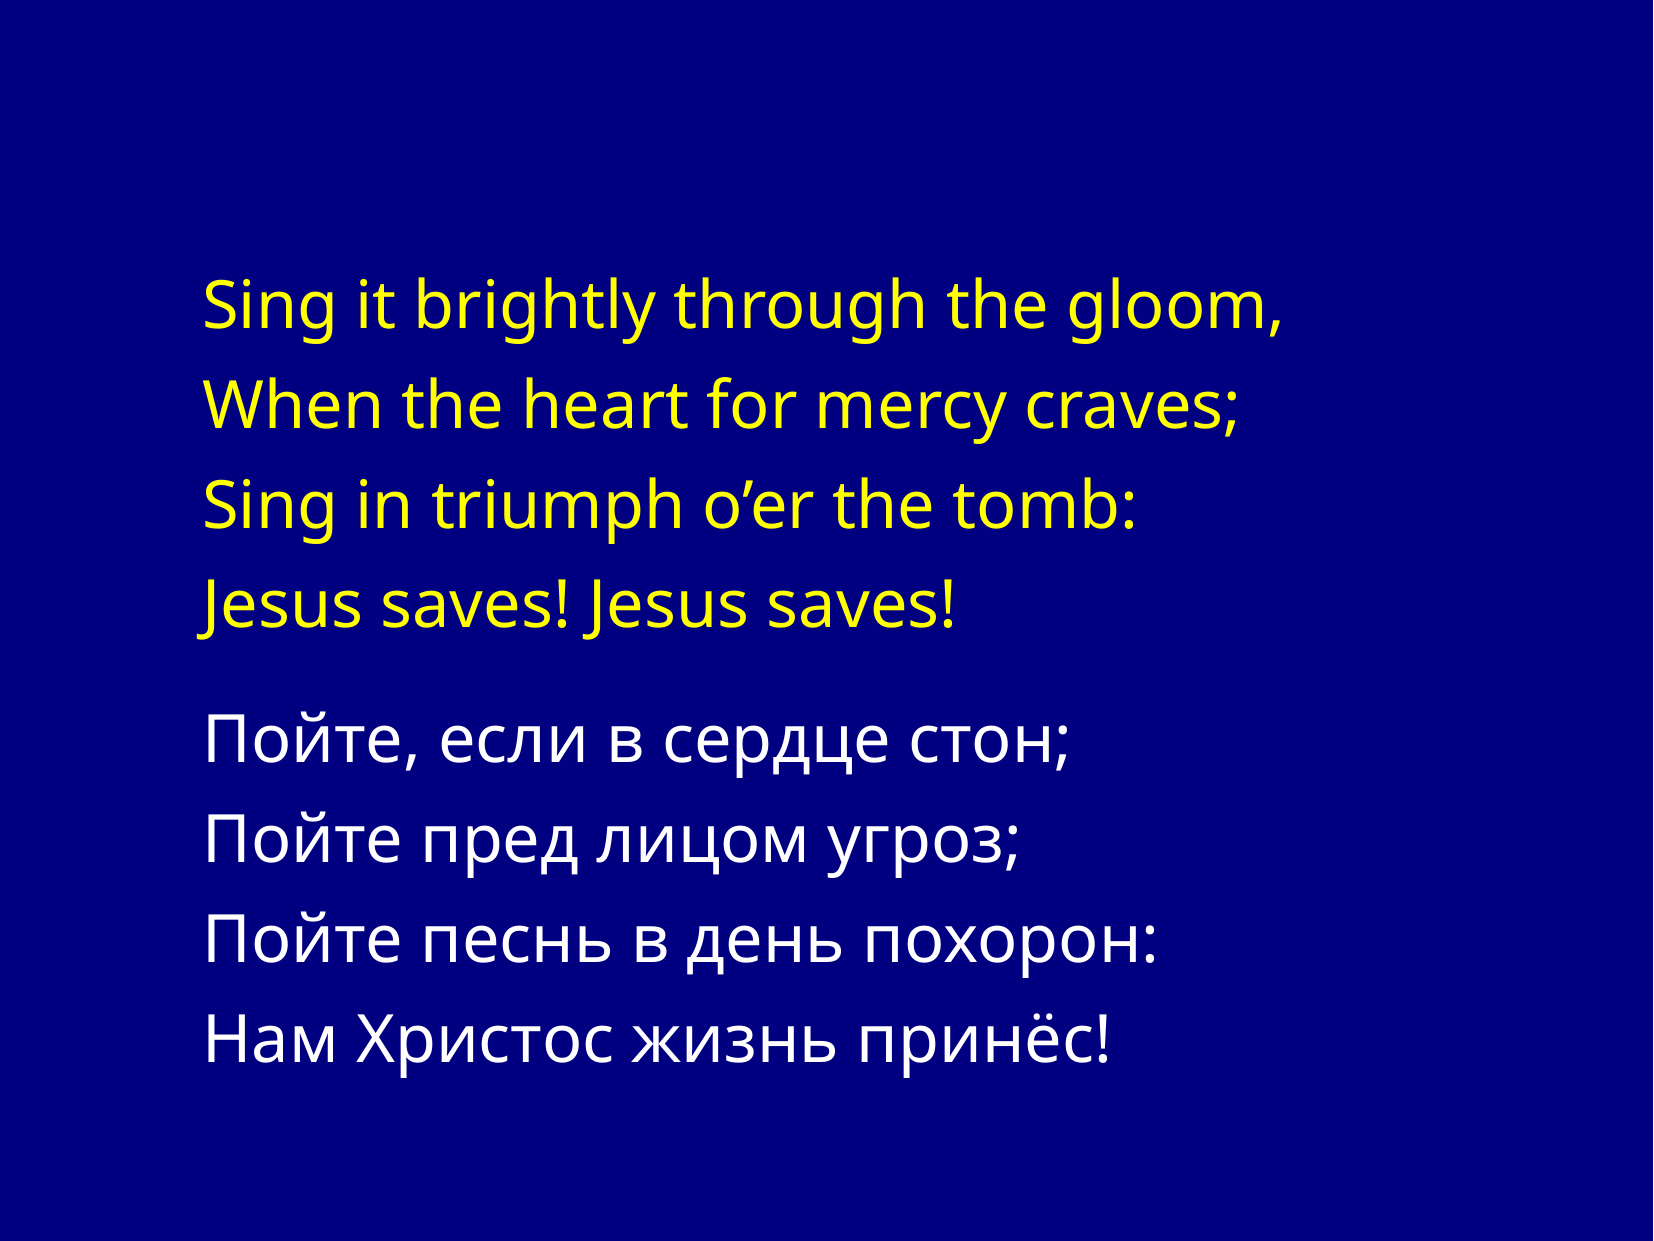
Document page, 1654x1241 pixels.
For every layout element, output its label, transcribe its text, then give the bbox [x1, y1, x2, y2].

text_box Пойте, если в сердце стон; Пойте пред лицом угроз; Пойте песнь в день похорон: Нам Христос жизнь принёс! [75, 675, 1576, 1163]
text_box Sing it brightly through the gloom, When the heart for mercy craves; Sing in triumph o’er the tomb: Jesus saves! Jesus saves! [75, 150, 1576, 638]
